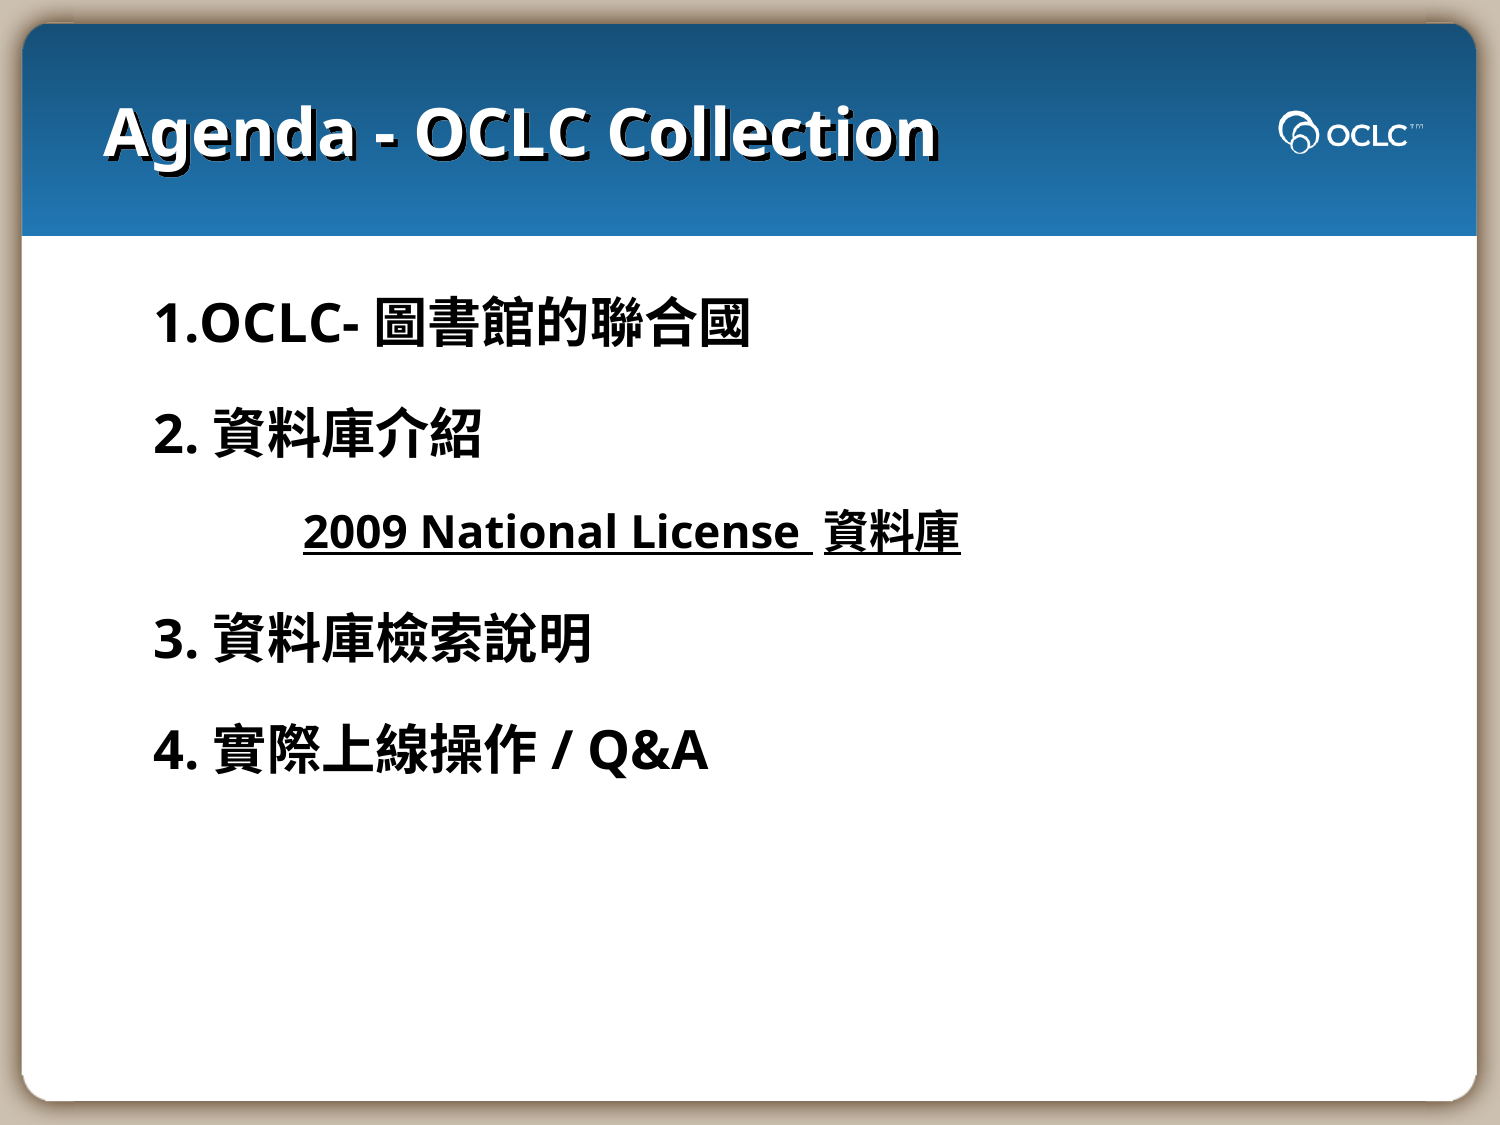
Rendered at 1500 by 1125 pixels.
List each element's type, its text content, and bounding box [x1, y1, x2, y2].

title Agenda - OCLC Collection [88, 66, 1396, 193]
list 1.OCLC-圖書館的聯合國 2.資料庫介紹 2009 National License 資料庫 3.資料庫檢索說明 4.實際上線操作/ Q&A [112, 275, 1414, 1125]
